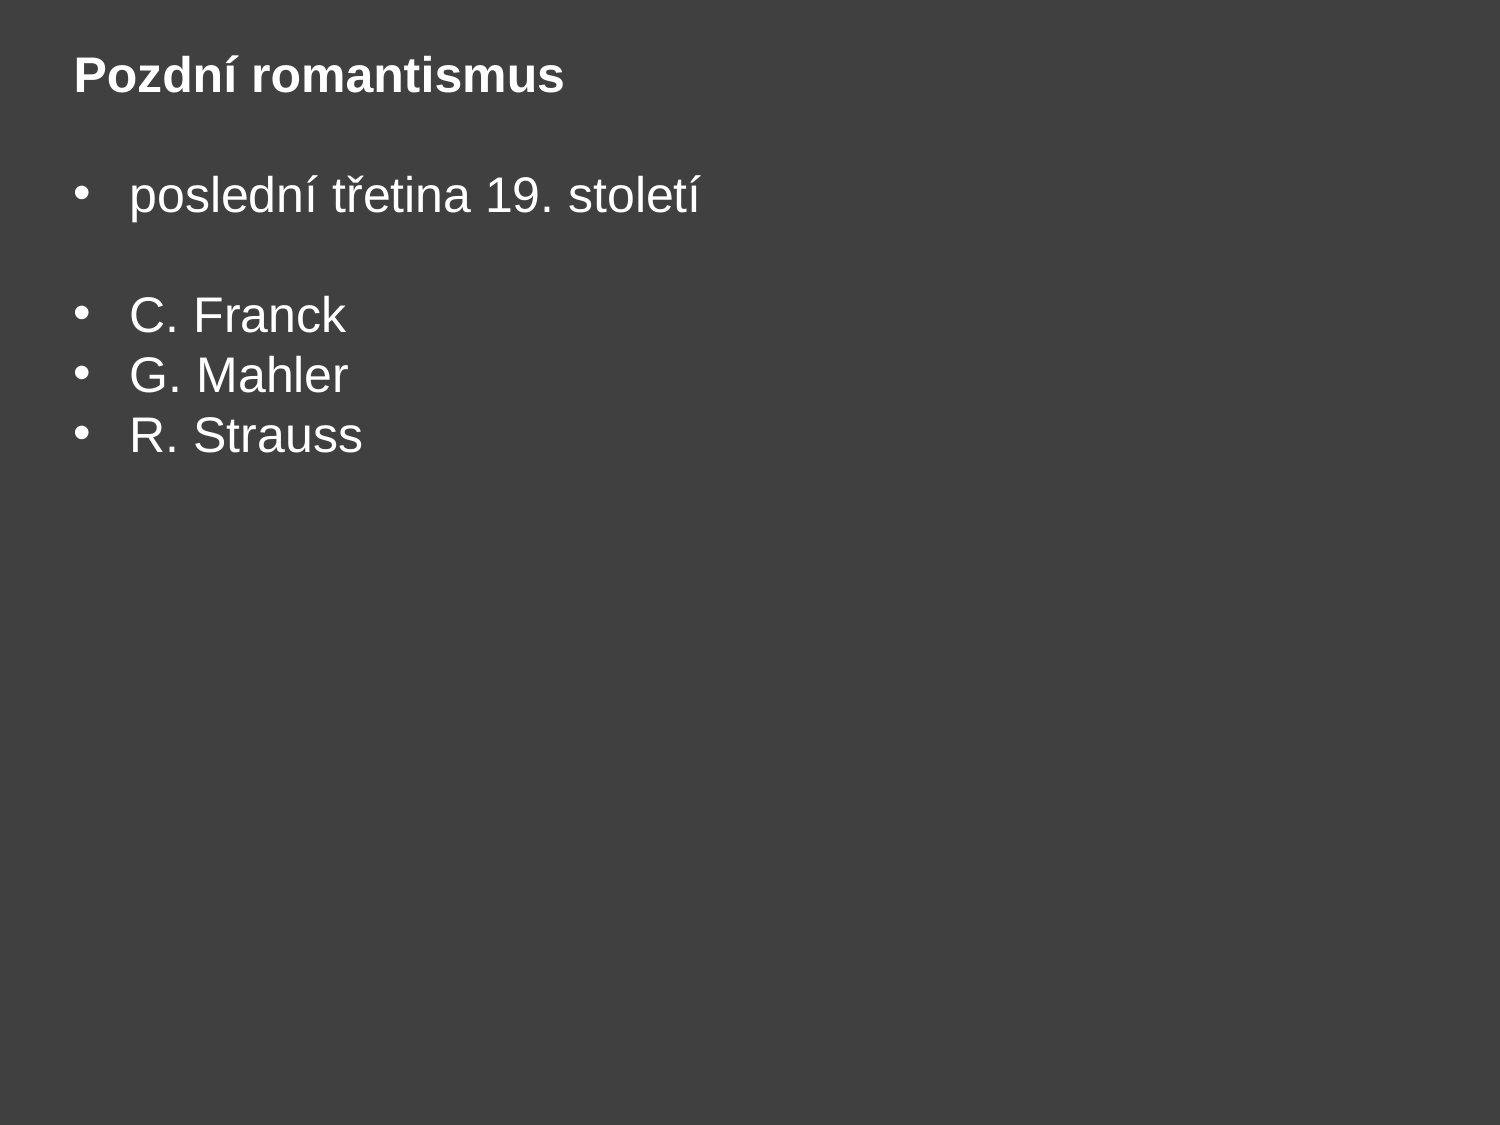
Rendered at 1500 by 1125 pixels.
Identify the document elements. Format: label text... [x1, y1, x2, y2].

list Pozdní romantismus poslední třetina 19. století C. Franck G. Mahler R. Strauss [58, 35, 1471, 1125]
